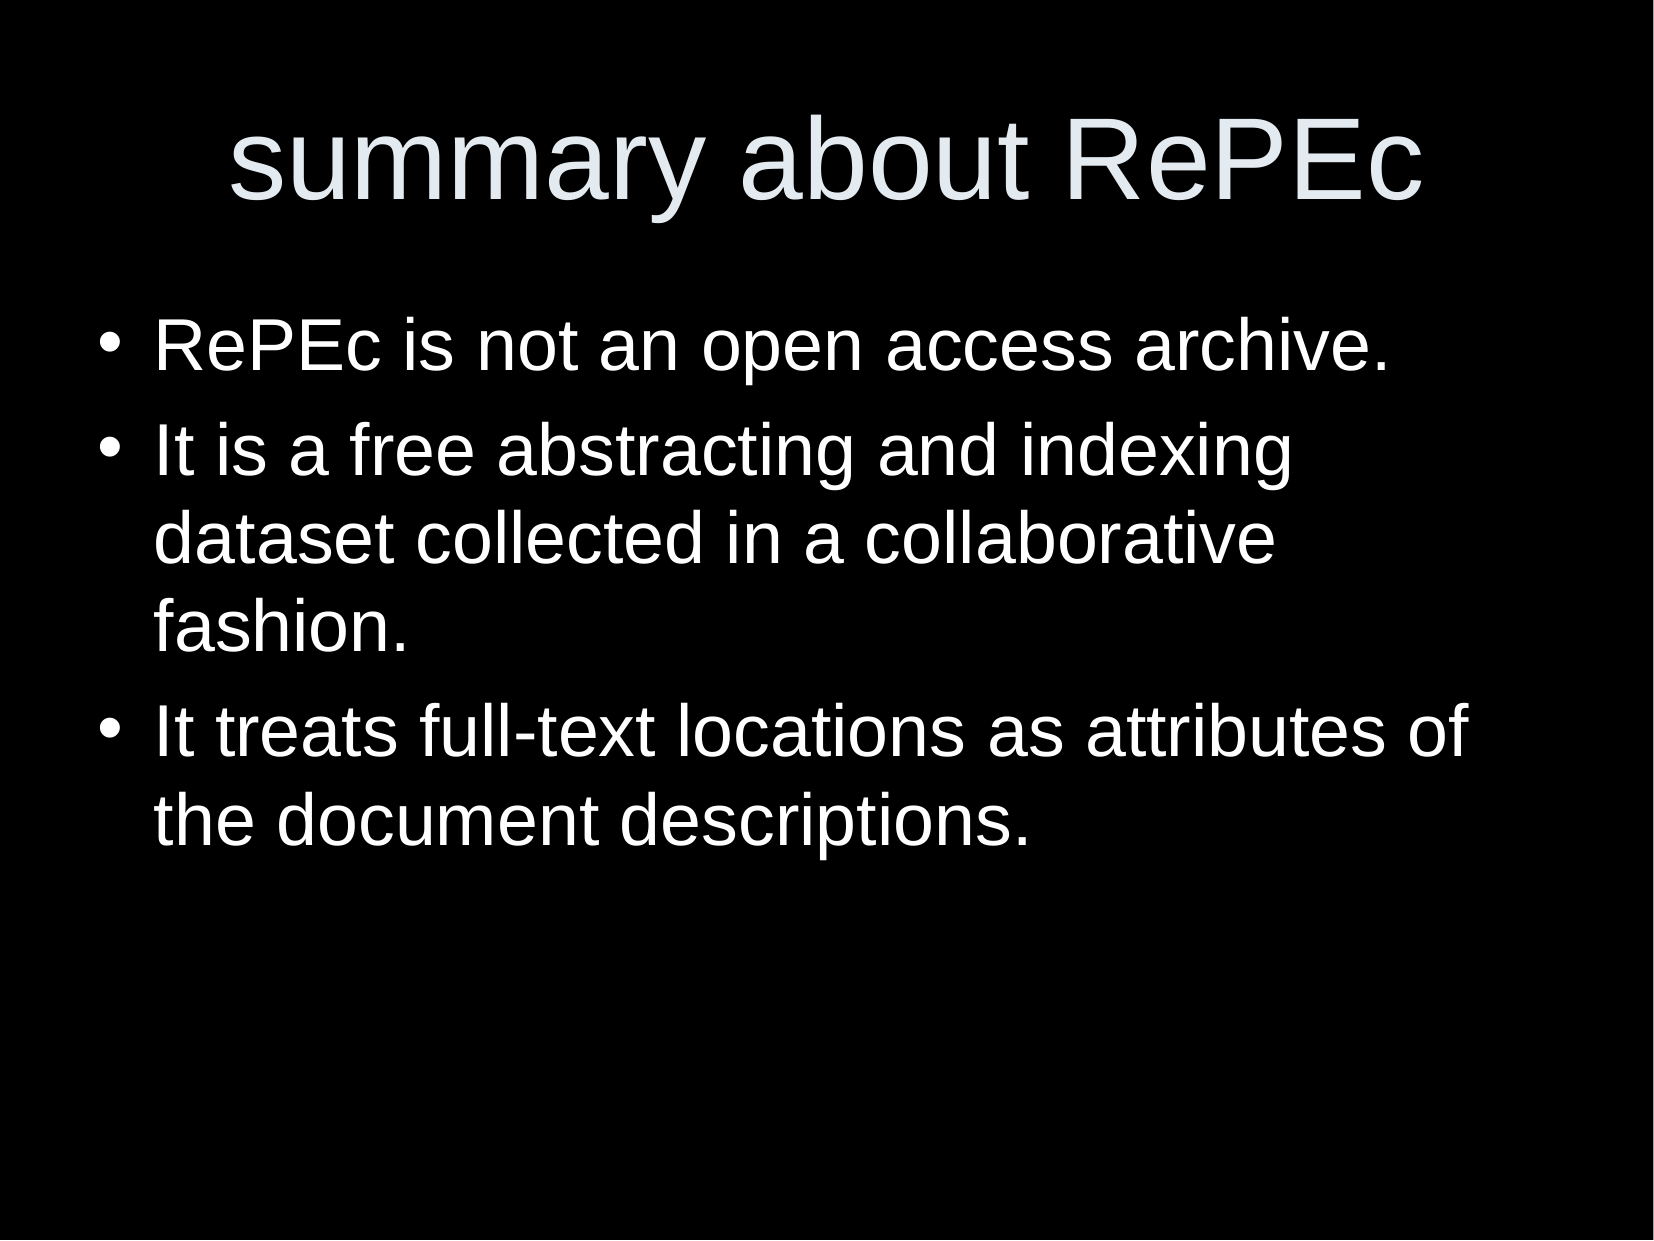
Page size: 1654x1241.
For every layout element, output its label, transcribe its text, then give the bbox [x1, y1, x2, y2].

list RePEc is not an open access archive. It is a free abstracting and indexing dataset collected in a collaborative fashion. It treats full-text locations as attributes of the document descriptions. [82, 289, 1571, 1108]
title summary about RePEc [82, 49, 1571, 257]
